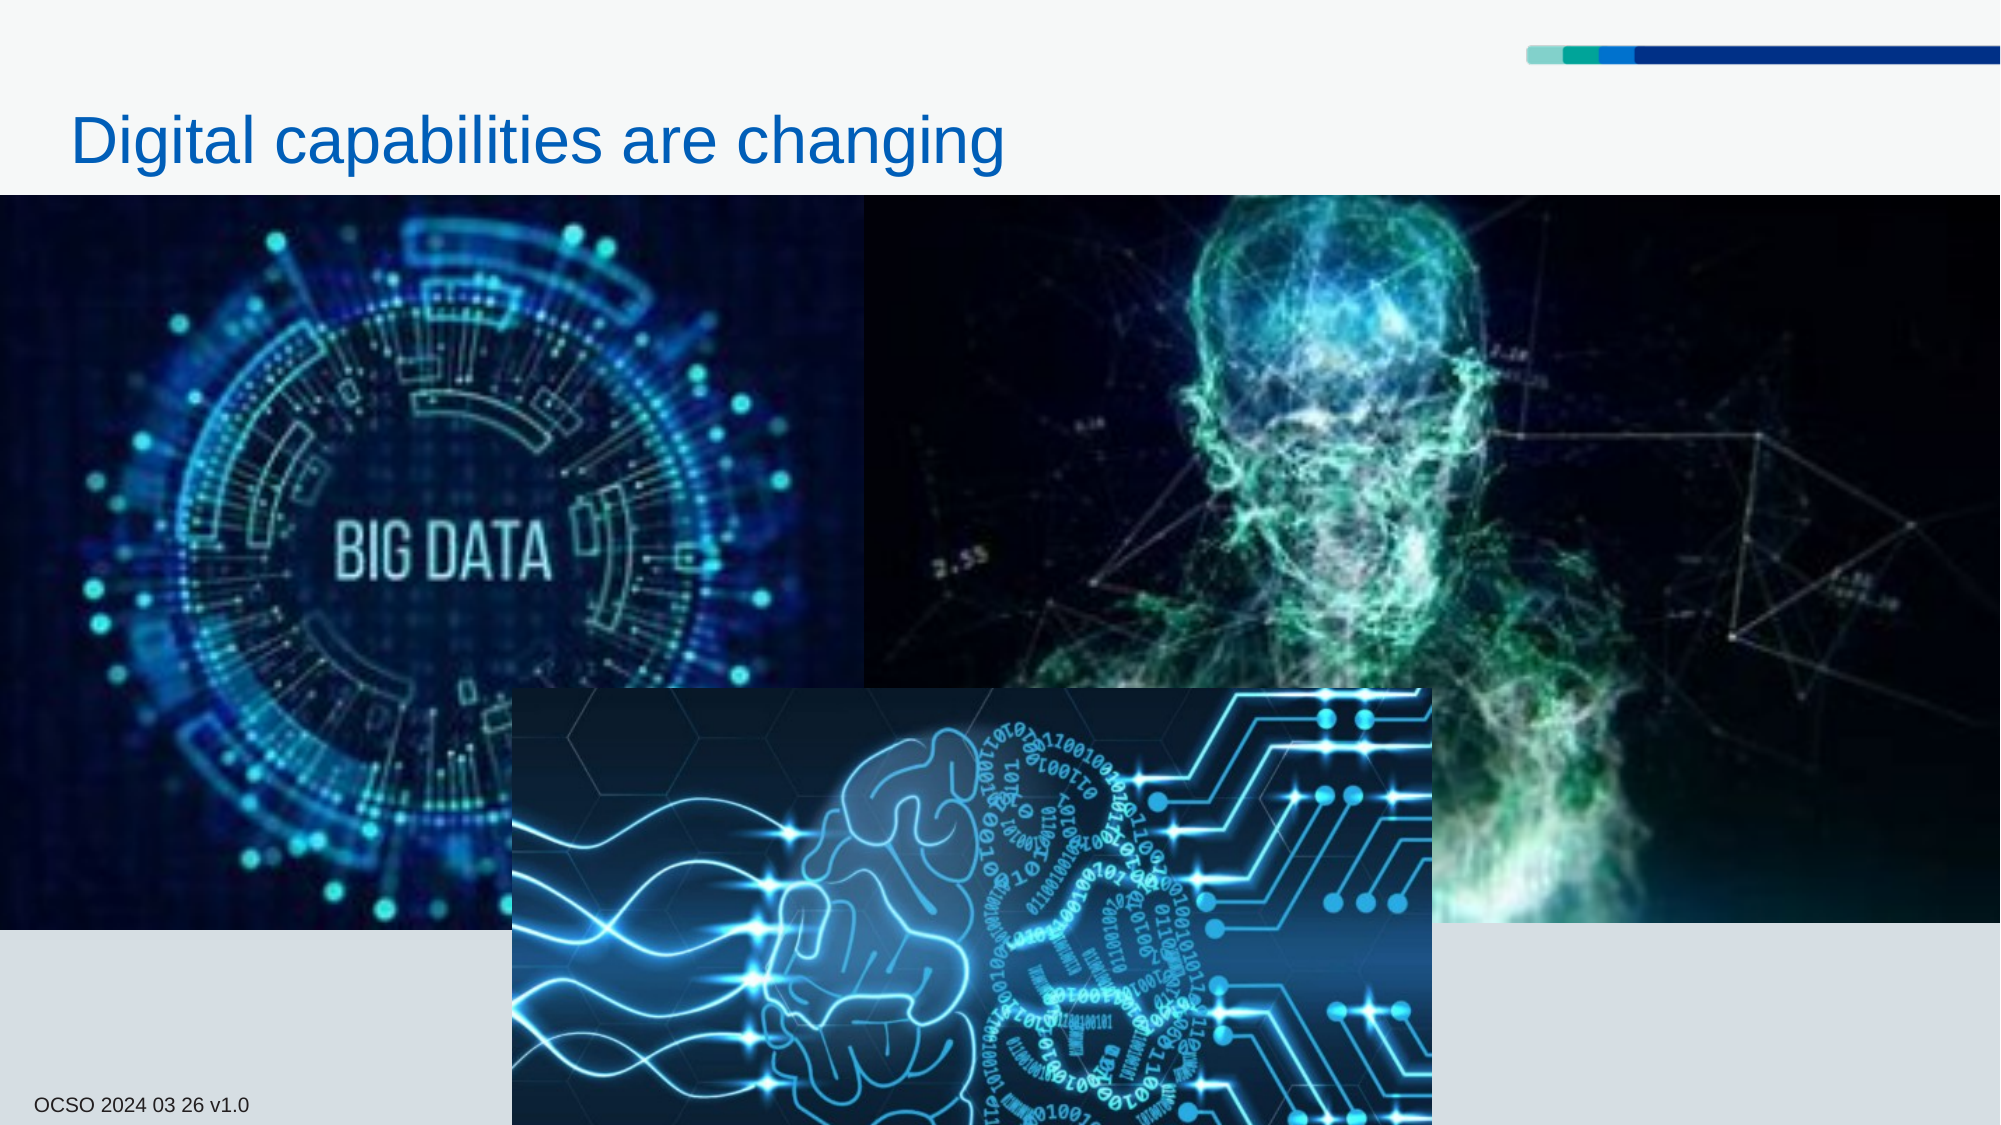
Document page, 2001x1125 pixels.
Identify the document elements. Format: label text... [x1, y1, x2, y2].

title Digital capabilities are changing [19, 35, 1890, 178]
picture [1658, 898, 1665, 905]
picture [1651, 917, 1663, 923]
text_box OCSO 2024 03 26 v1.0 [18, 1084, 267, 1125]
picture [1669, 894, 1680, 900]
text_box [0, 930, 512, 1125]
text_box [1432, 923, 2000, 1125]
picture [0, 195, 2000, 1125]
